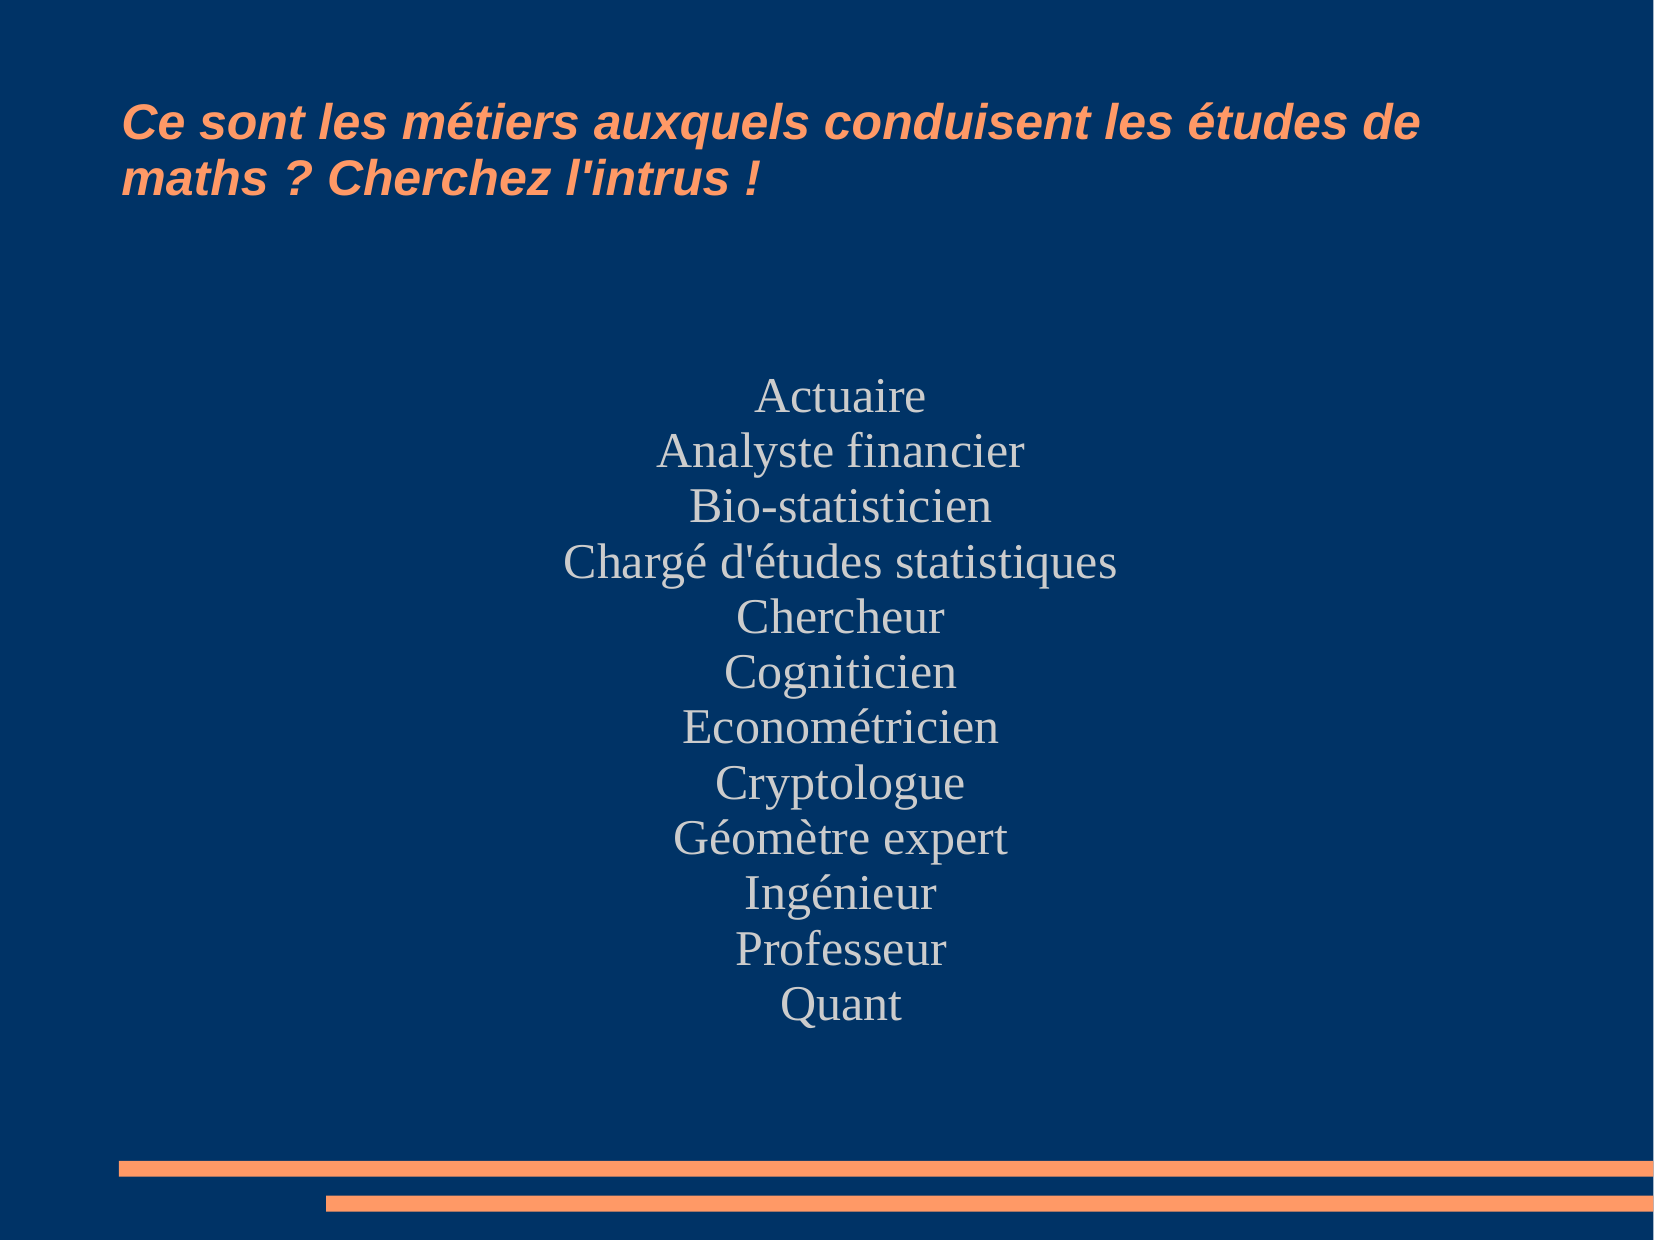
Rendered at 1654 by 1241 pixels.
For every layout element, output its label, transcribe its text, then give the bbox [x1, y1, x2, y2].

subtitle Actuaire Analyste financier Bio-statisticien Chargé d'études statistiques Chercheur Cogniticien Econométricien Cryptologue Géomètre expert Ingénieur Professeur Quant [121, 322, 1561, 1132]
title Ce sont les métiers auxquels conduisent les études de maths ? Cherchez l'intrus ! [121, 46, 1534, 254]
